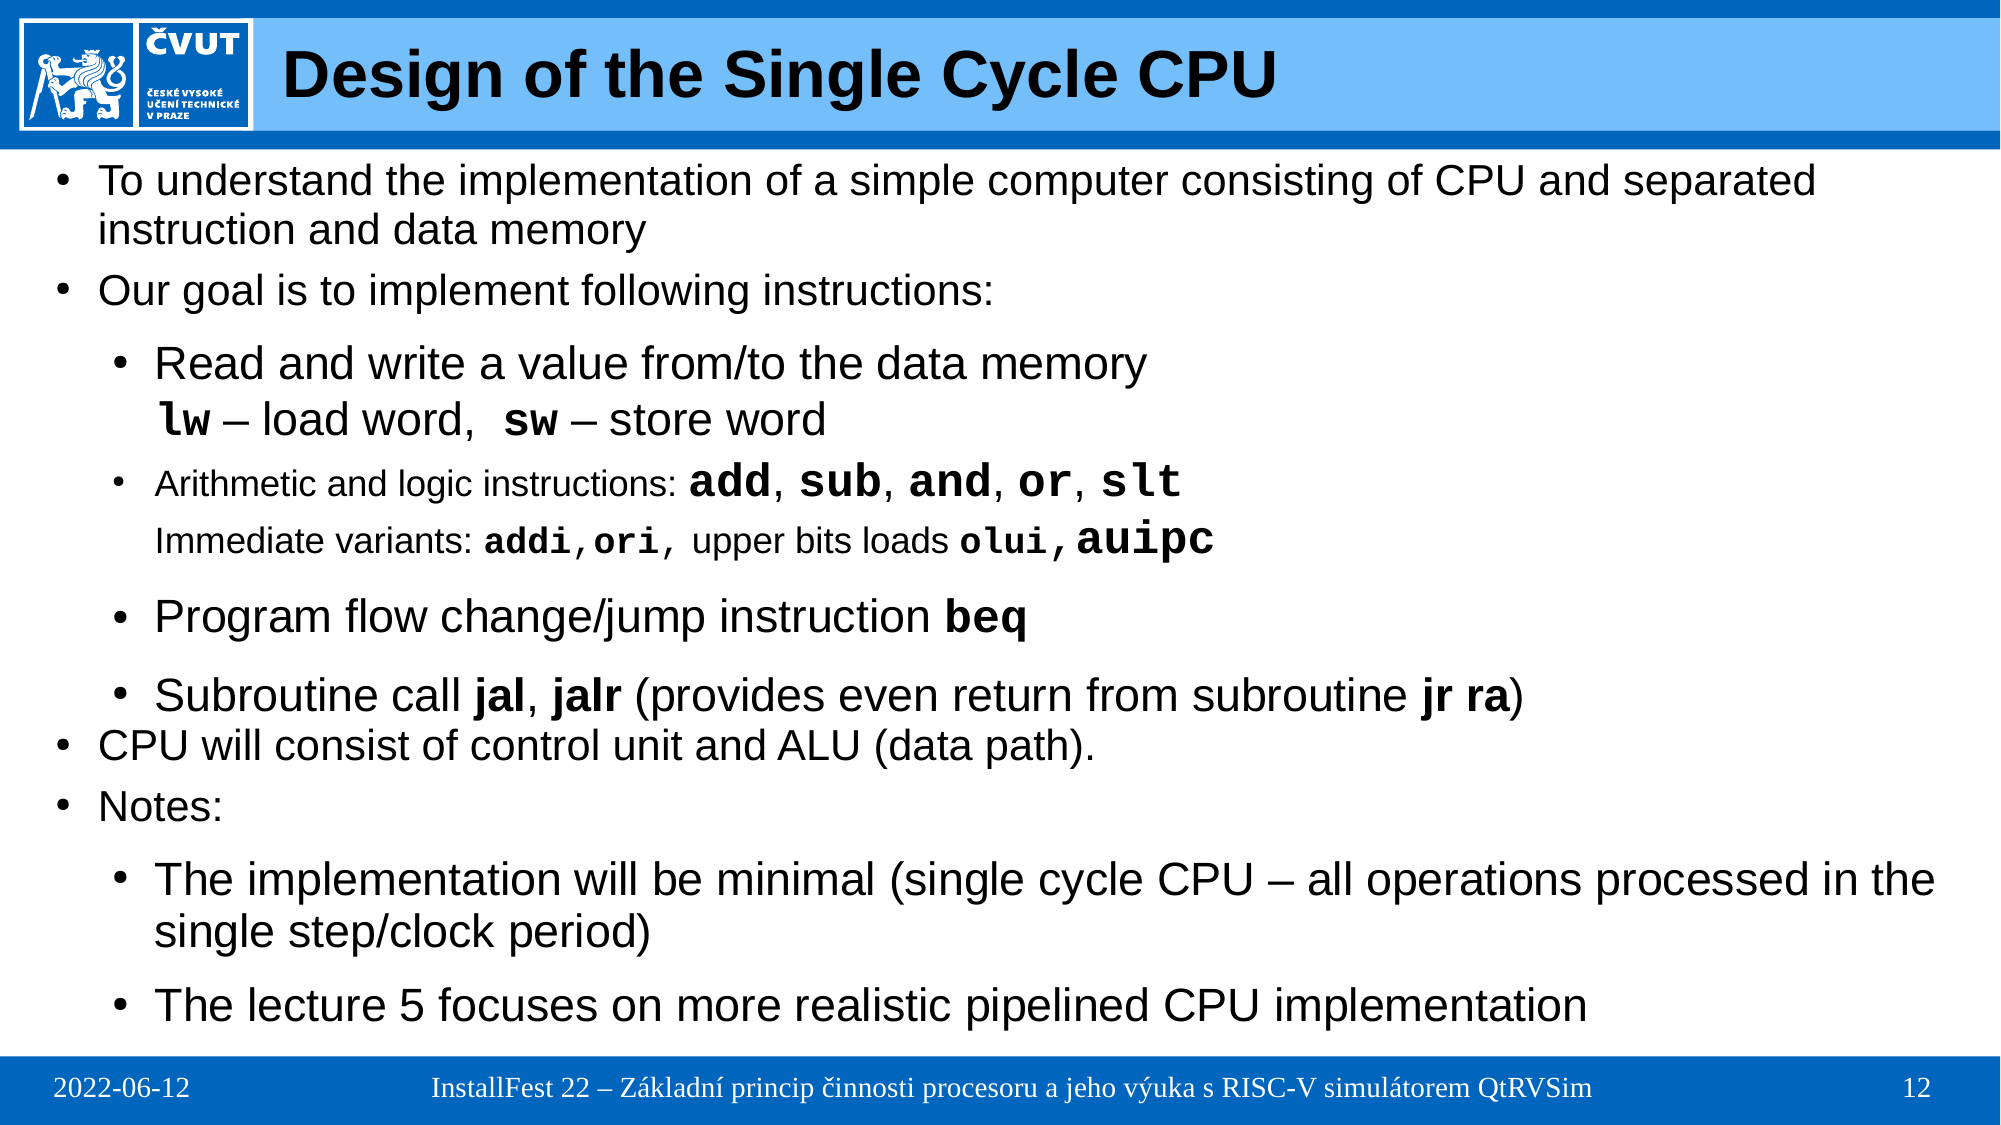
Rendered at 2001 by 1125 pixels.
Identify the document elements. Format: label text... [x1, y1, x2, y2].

list To understand the implementation of a simple computer consisting of CPU and separated instruction and data memory Our goal is to implement following instructions: Read and write a value from/to the data memory lw – load word, sw – store word Arithmetic and logic instructions: add, sub, and, or, slt Immediate variants: addi,ori, upper bits loads olui,auipc Program flow change/jump instruction beq Subroutine call jal, jalr (provides even return from subroutine jr ra) CPU will consist of control unit and ALU (data path). Notes: The implementation will be minimal (single cycle CPU – all operations processed in the single step/clock period) The lecture 5 focuses on more realistic pipelined CPU implementation [41, 156, 1953, 1041]
title Design of the Single Cycle CPU [253, 18, 2001, 131]
